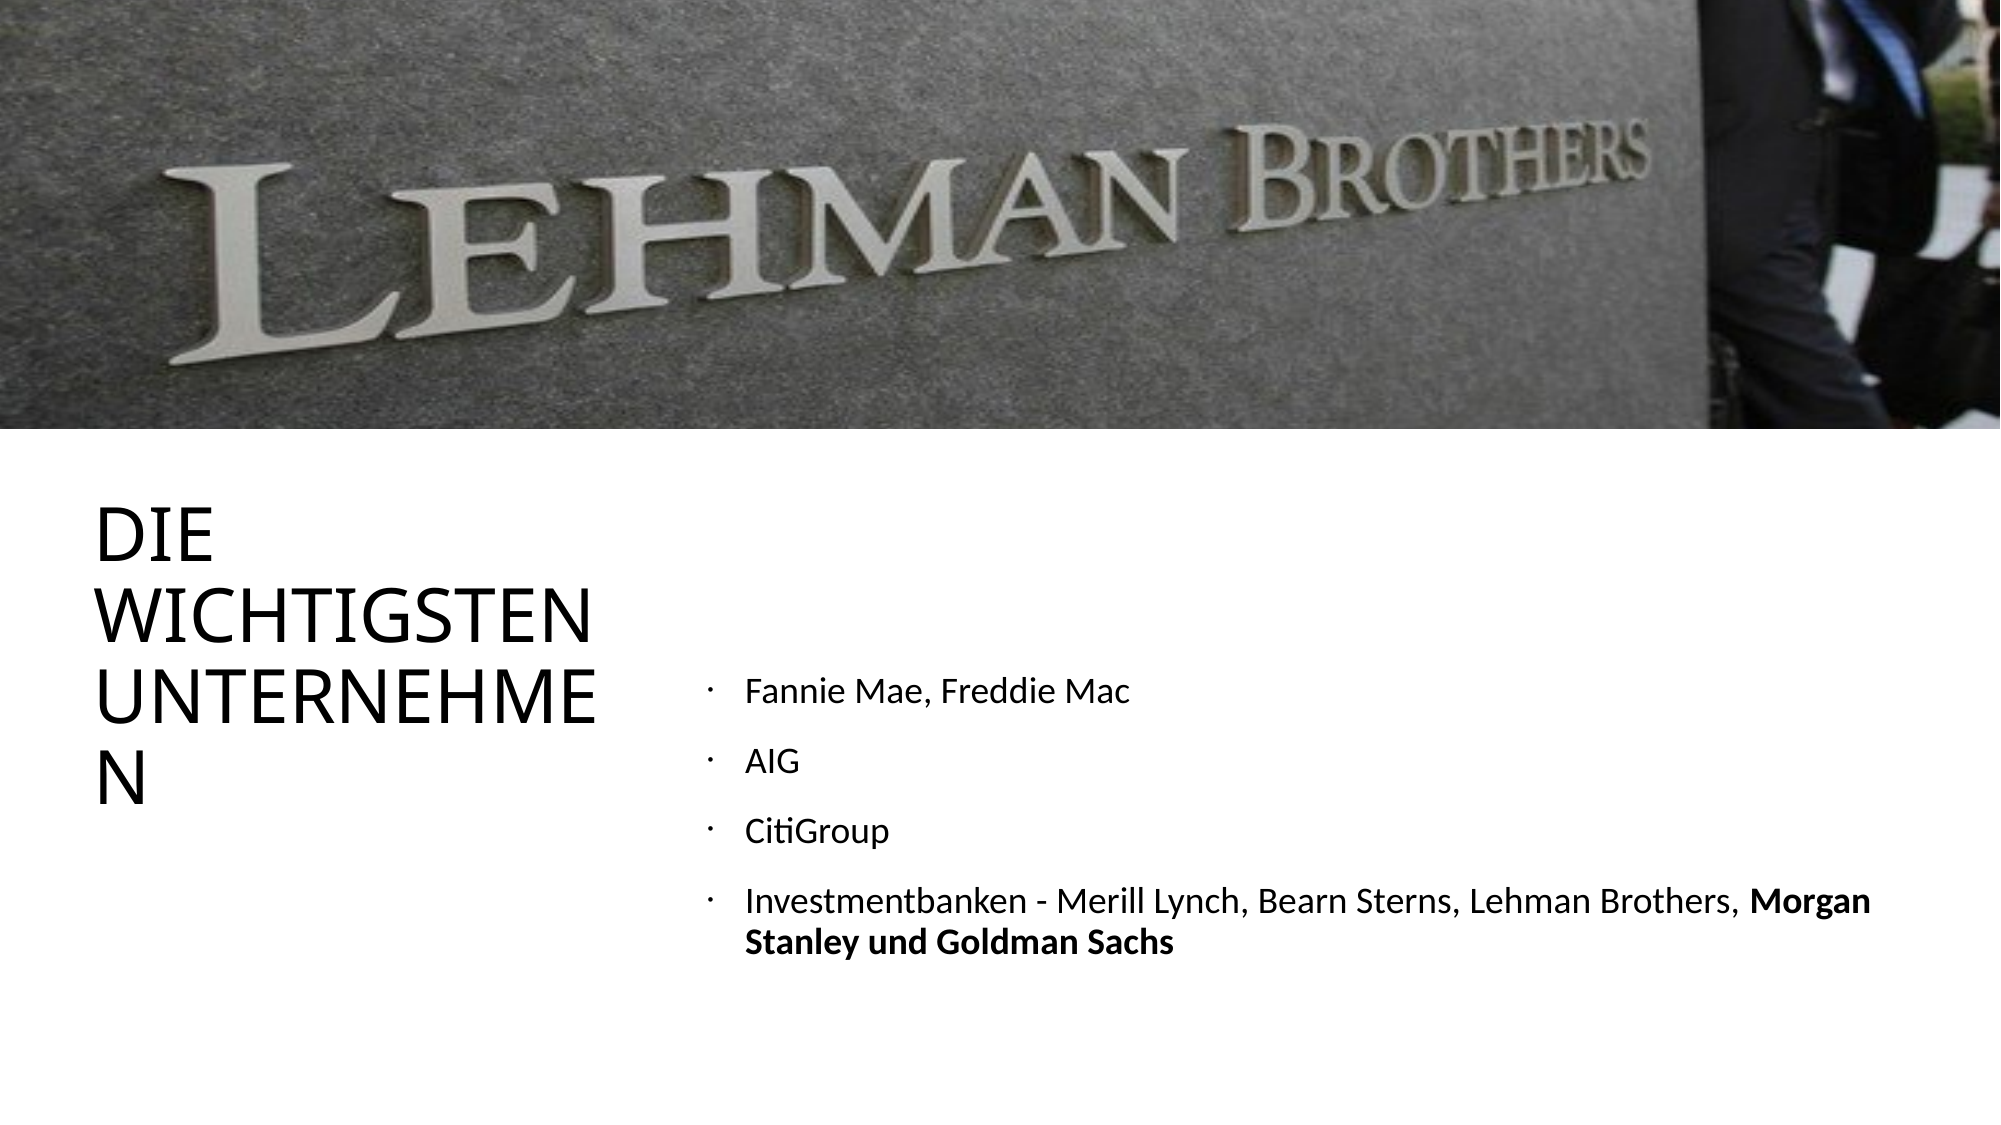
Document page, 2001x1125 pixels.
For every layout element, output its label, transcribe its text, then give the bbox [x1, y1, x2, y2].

title DIE WICHTIGSTEN UNTERNEHMEN [79, 457, 619, 861]
list Fannie Mae, Freddie Mac AIG CitiGroup Investmentbanken - Merill Lynch, Bearn Sterns, Lehman Brothers, Morgan Stanley und Goldman Sachs [692, 615, 1921, 1018]
picture [0, 0, 2000, 429]
